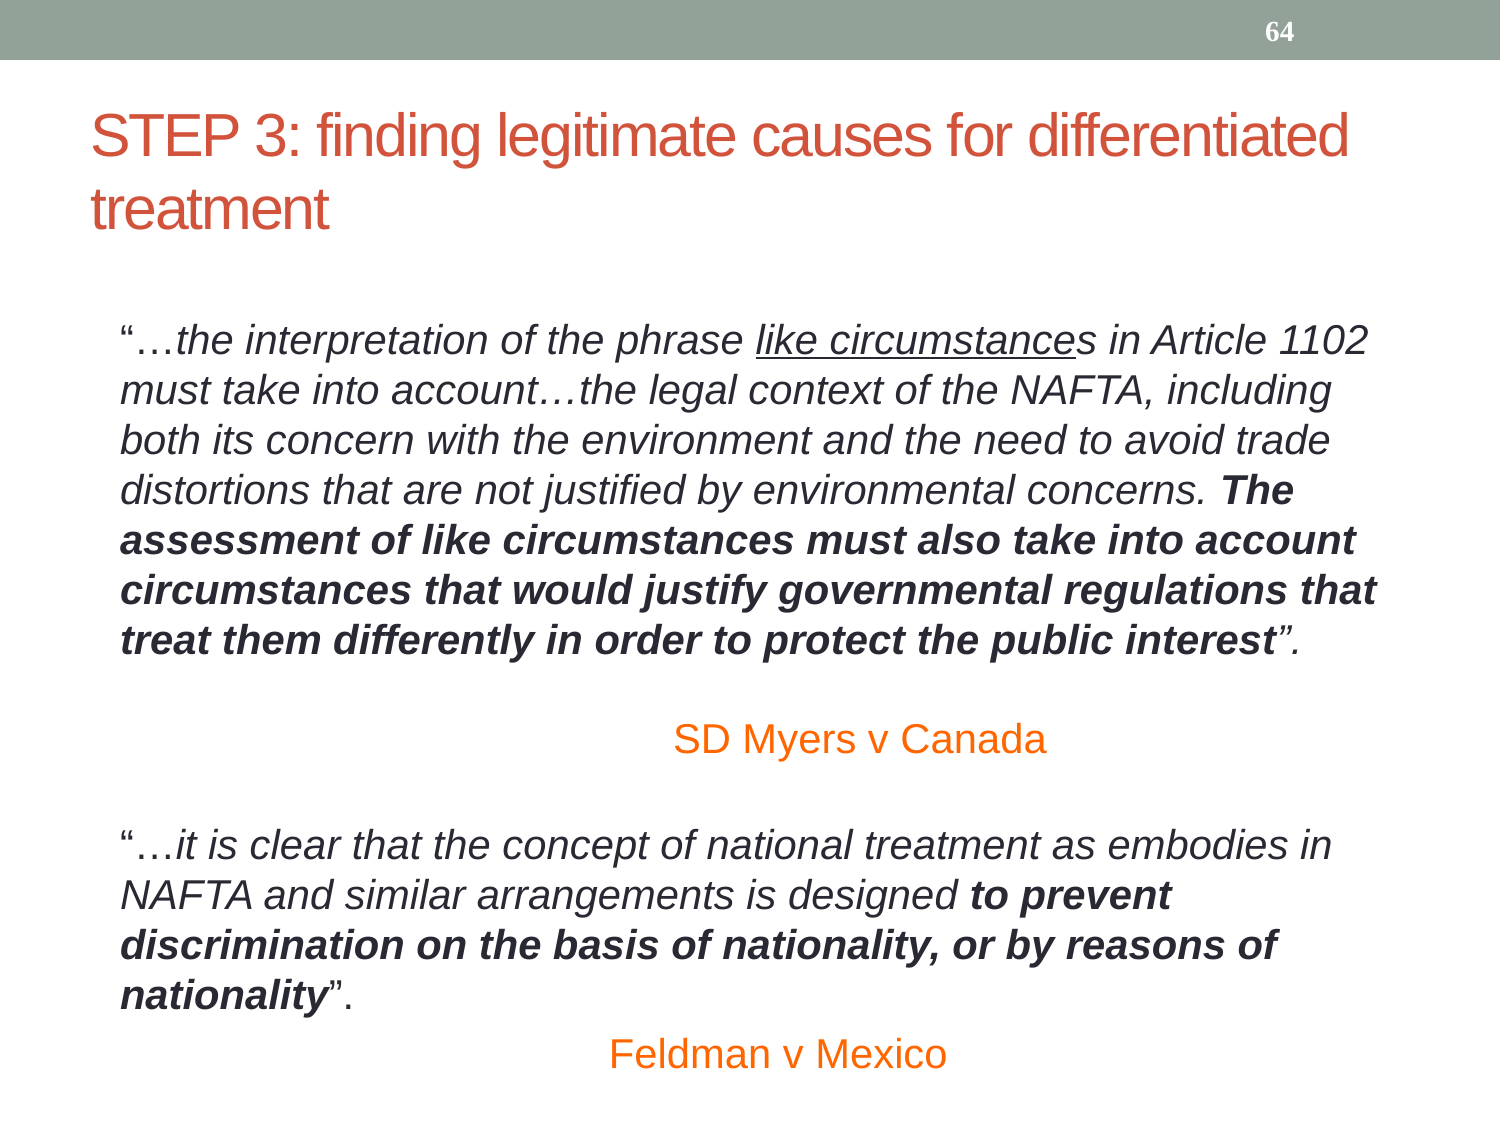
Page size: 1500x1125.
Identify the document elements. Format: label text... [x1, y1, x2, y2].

title STEP 3: finding legitimate causes for differentiated treatment [75, 87, 1425, 250]
slide_number <編號> [1250, 3, 1425, 57]
list “…the interpretation of the phrase like circumstances in Article 1102 must take into account…the legal context of the NAFTA, including both its concern with the environment and the need to avoid trade distortions that are not justified by environmental concerns. The assessment of like circumstances must also take into account circumstances that would justify governmental regulations that treat them differently in order to protect the public interest”. SD Myers v Canada “…it is clear that the concept of national treatment as embodies in NAFTA and similar arrangements is designed to prevent discrimination on the basis of nationality, or by reasons of nationality”. Feldman v Mexico [75, 257, 1425, 1090]
